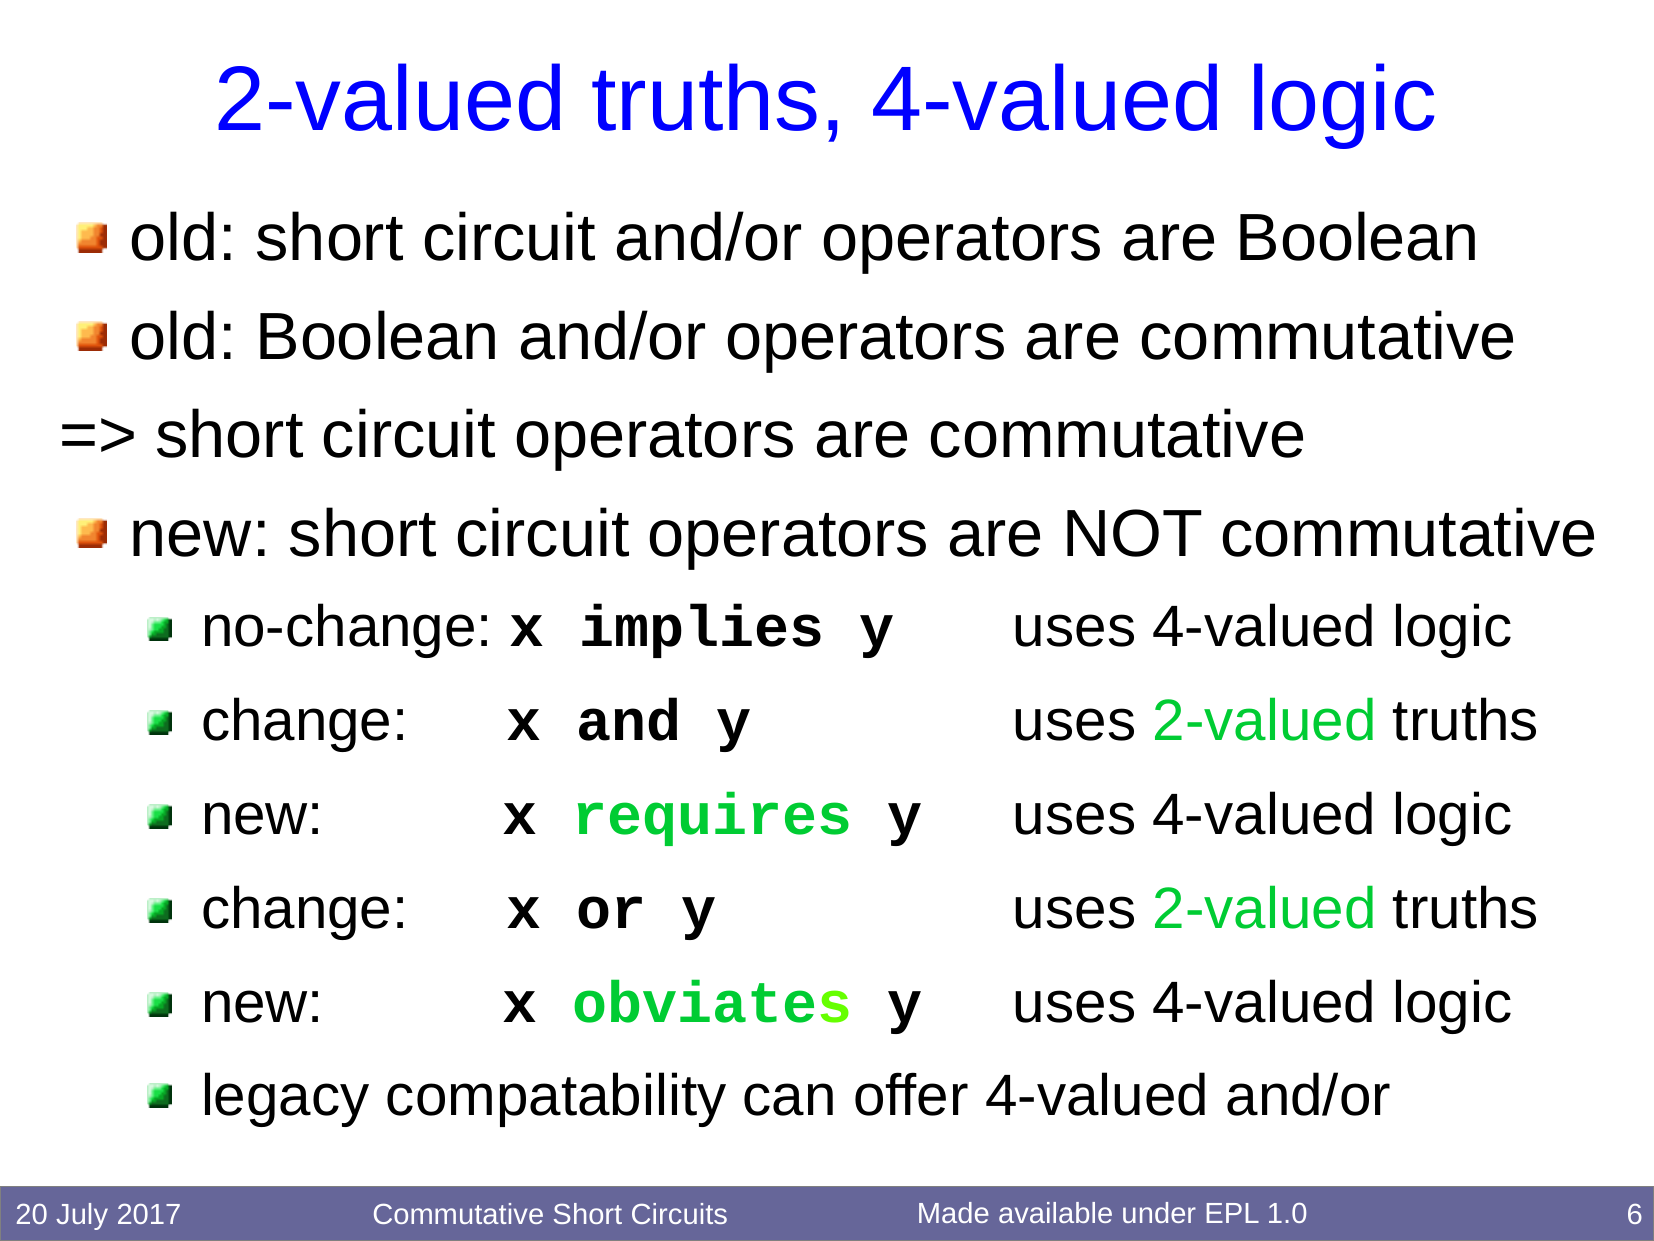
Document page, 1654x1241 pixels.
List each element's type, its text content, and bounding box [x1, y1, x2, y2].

title 2-valued truths, 4-valued logic [82, 47, 1571, 150]
list old: short circuit and/or operators are Boolean old: Boolean and/or operators are commutative => short circuit operators are commutative new: short circuit operators are NOT commutative no-change: x implies y uses 4-valued logic change: x and y uses 2-valued truths new: x requires y uses 4-valued logic change: x or y uses 2-valued truths new: x obviates y uses 4-valued logic legacy compatability can offer 4-valued and/or [59, 200, 1654, 1201]
